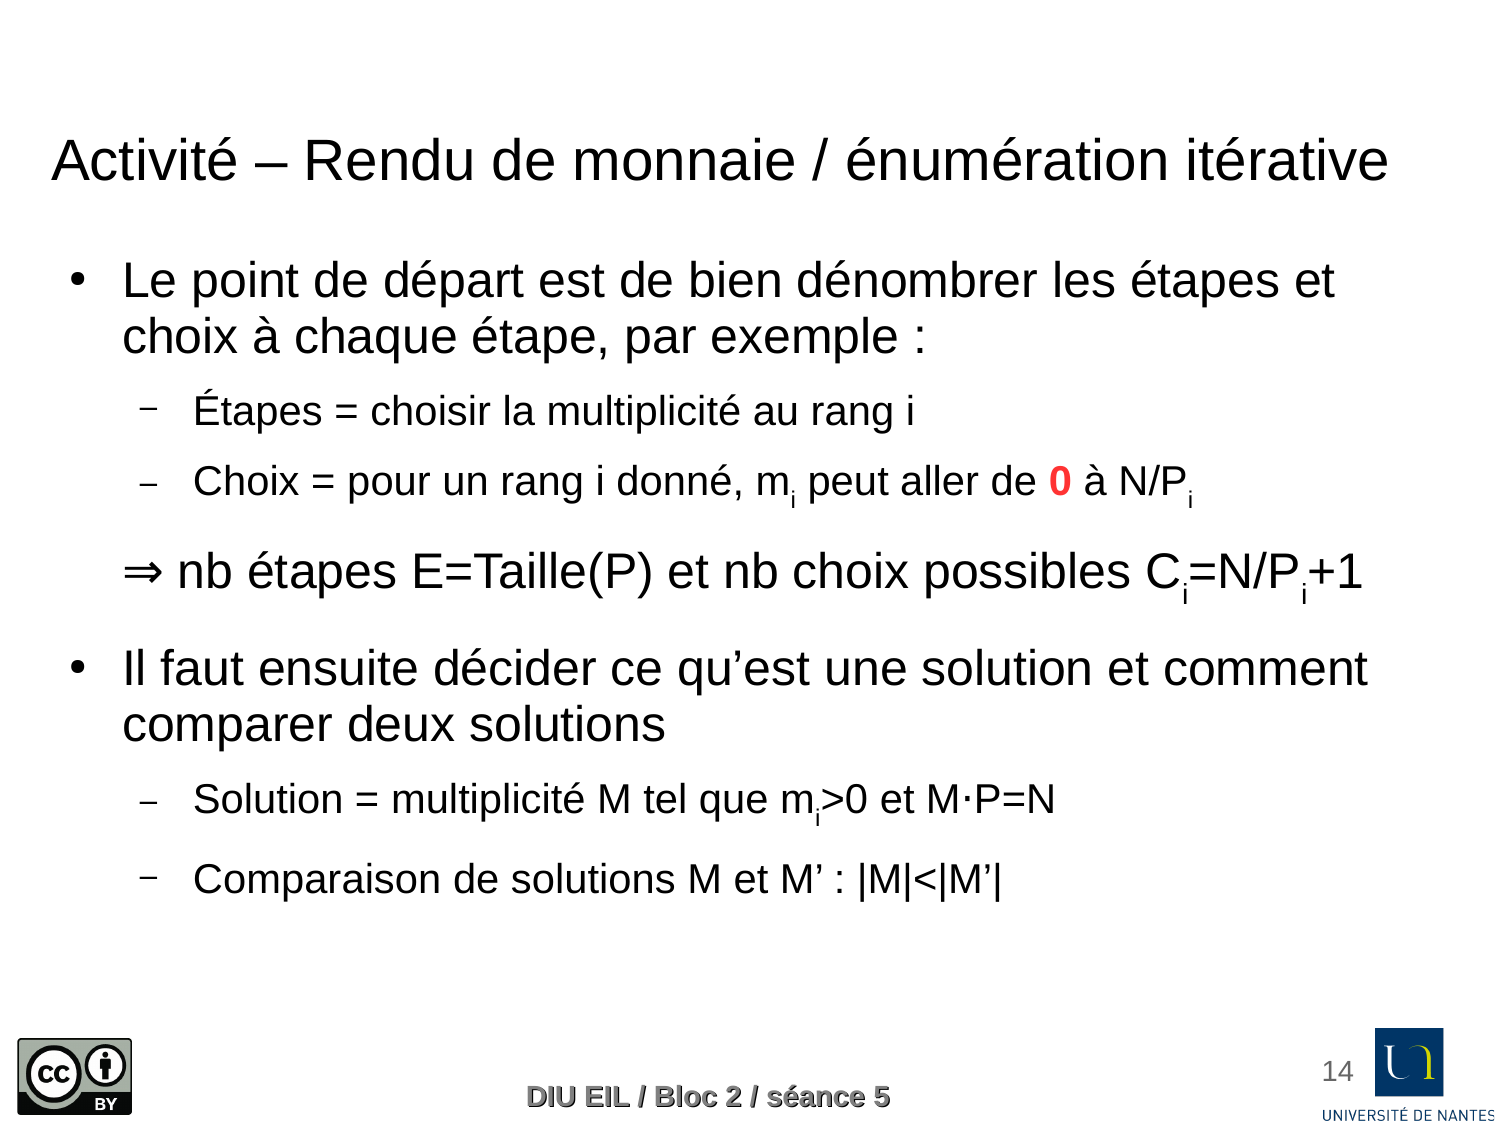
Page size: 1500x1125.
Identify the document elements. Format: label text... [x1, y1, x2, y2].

title Activité – Rendu de monnaie / énumération itérative [51, 97, 1449, 223]
list Le point de départ est de bien dénombrer les étapes et choix à chaque étape, par exemple : Étapes = choisir la multiplicité au rang i Choix = pour un rang i donné, mi peut aller de 0 à N/Pi ⇒ nb étapes E=Taille(P) et nb choix possibles Ci=N/Pi+1 Il faut ensuite décider ce qu’est une solution et comment comparer deux solutions Solution = multiplicité M tel que mi>0 et M⋅P=N Comparaison de solutions M et M’ : |M|<|M’| [51, 252, 1449, 1064]
picture [17, 1038, 132, 1115]
picture [1323, 1028, 1495, 1121]
